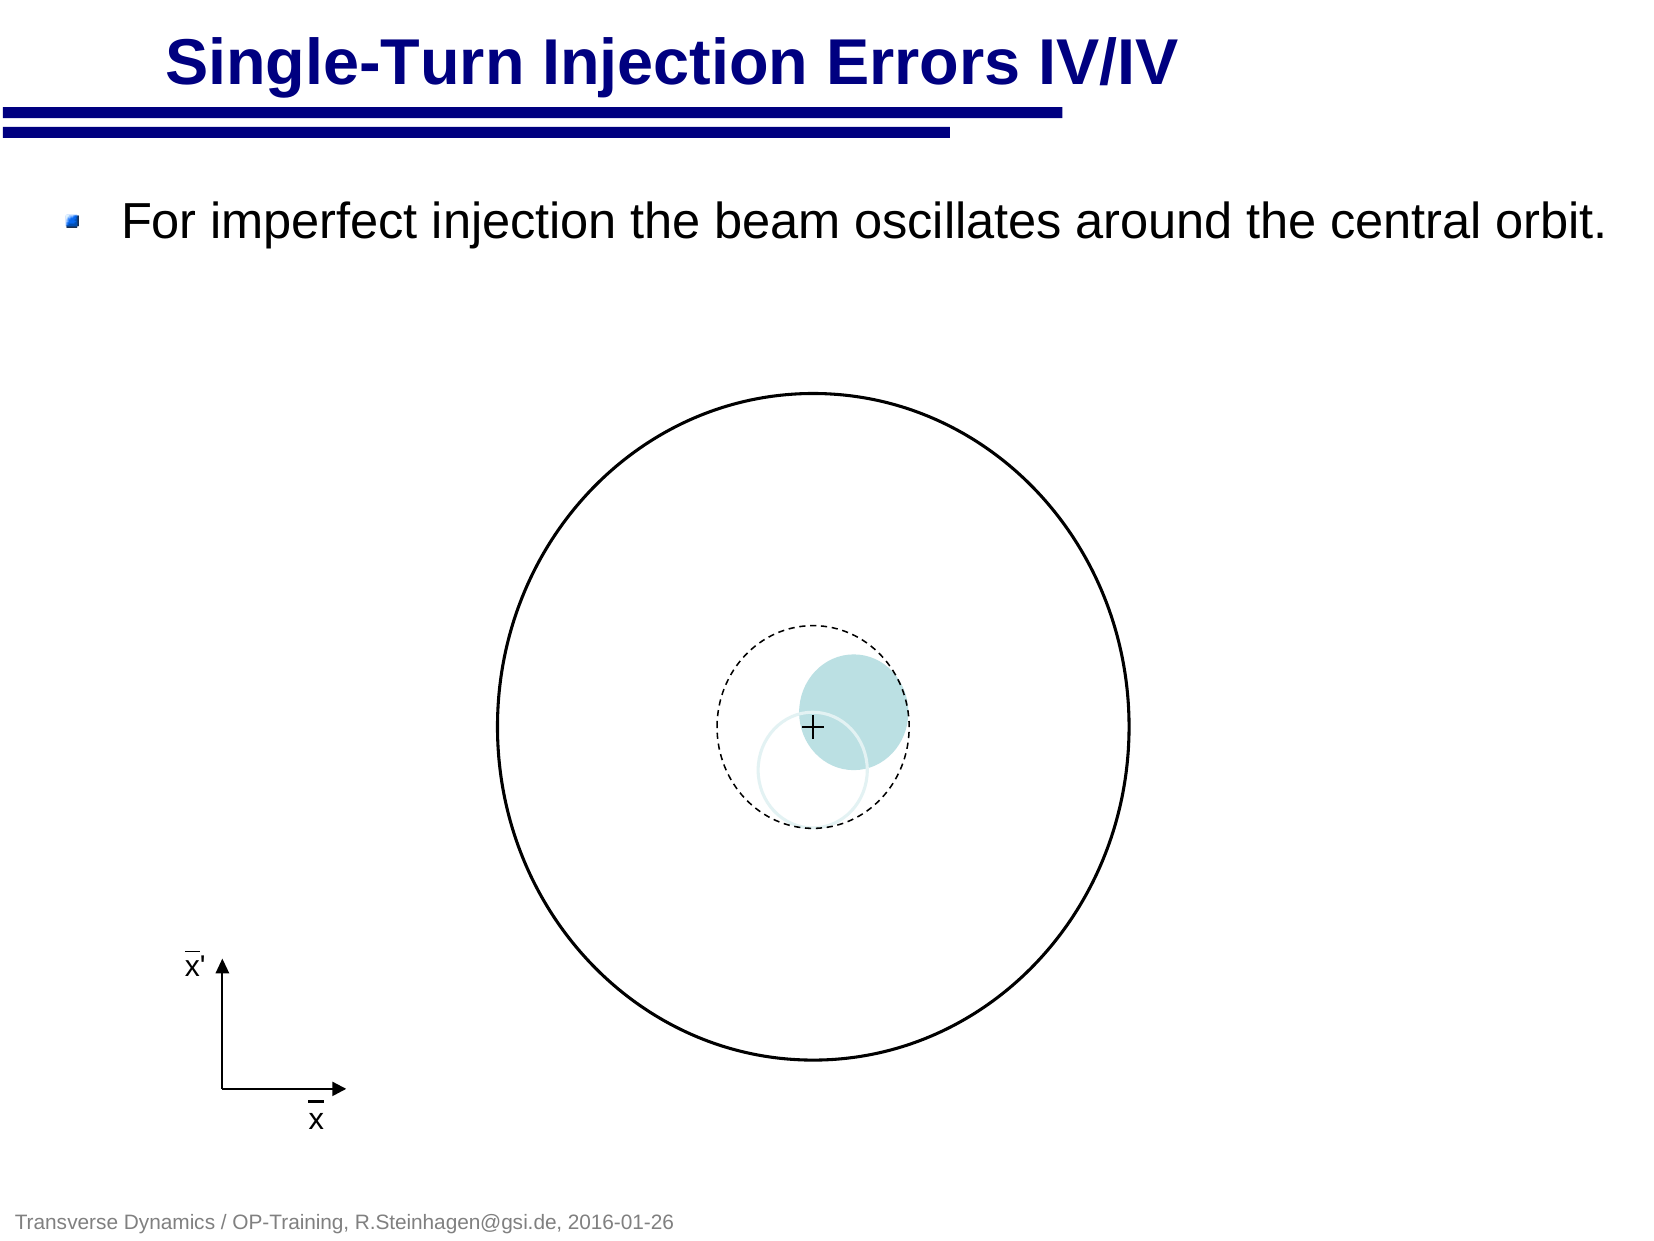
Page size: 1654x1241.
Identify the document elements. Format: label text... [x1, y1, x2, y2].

text_box x' [184, 949, 208, 991]
title Single-Turn Injection Errors IV/IV [165, 0, 1323, 124]
text_box [332, 1081, 347, 1097]
text_box x [308, 1097, 332, 1138]
text_box [215, 958, 230, 974]
list For imperfect injection the beam oscillates around the central orbit. [65, 192, 1628, 1205]
